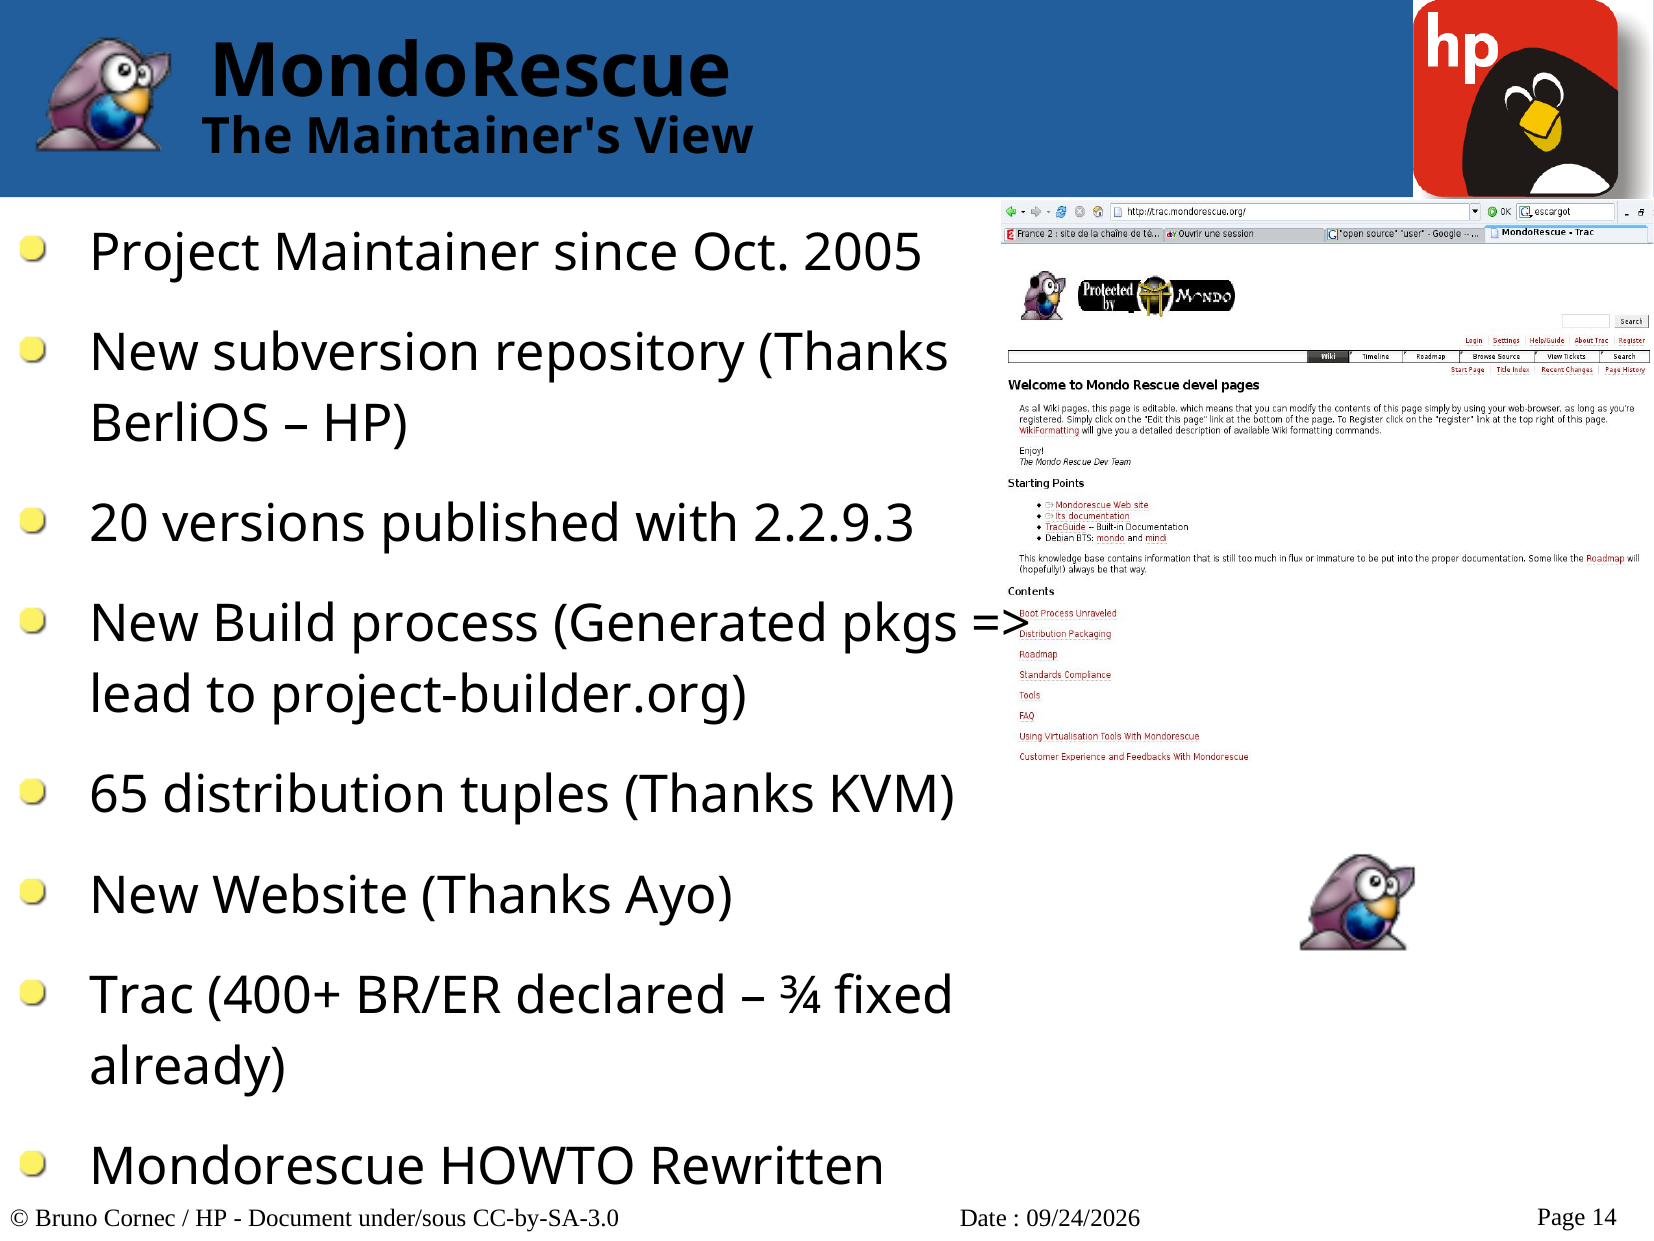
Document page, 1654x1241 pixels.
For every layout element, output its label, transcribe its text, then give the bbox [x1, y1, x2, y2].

picture [0, 0, 211, 199]
title The Maintainer's View [201, 32, 1191, 241]
list Project Maintainer since Oct. 2005 New subversion repository (Thanks BerliOS – HP) 20 versions published with 2.2.9.3 New Build process (Generated pkgs => lead to project-builder.org) 65 distribution tuples (Thanks KVM) New Website (Thanks Ayo) Trac (400+ BR/ER declared – ¾ fixed already) Mondorescue HOWTO Rewritten Mailing List activity [6, 214, 1049, 1177]
picture [1049, 0, 1654, 761]
picture [1269, 821, 1449, 991]
